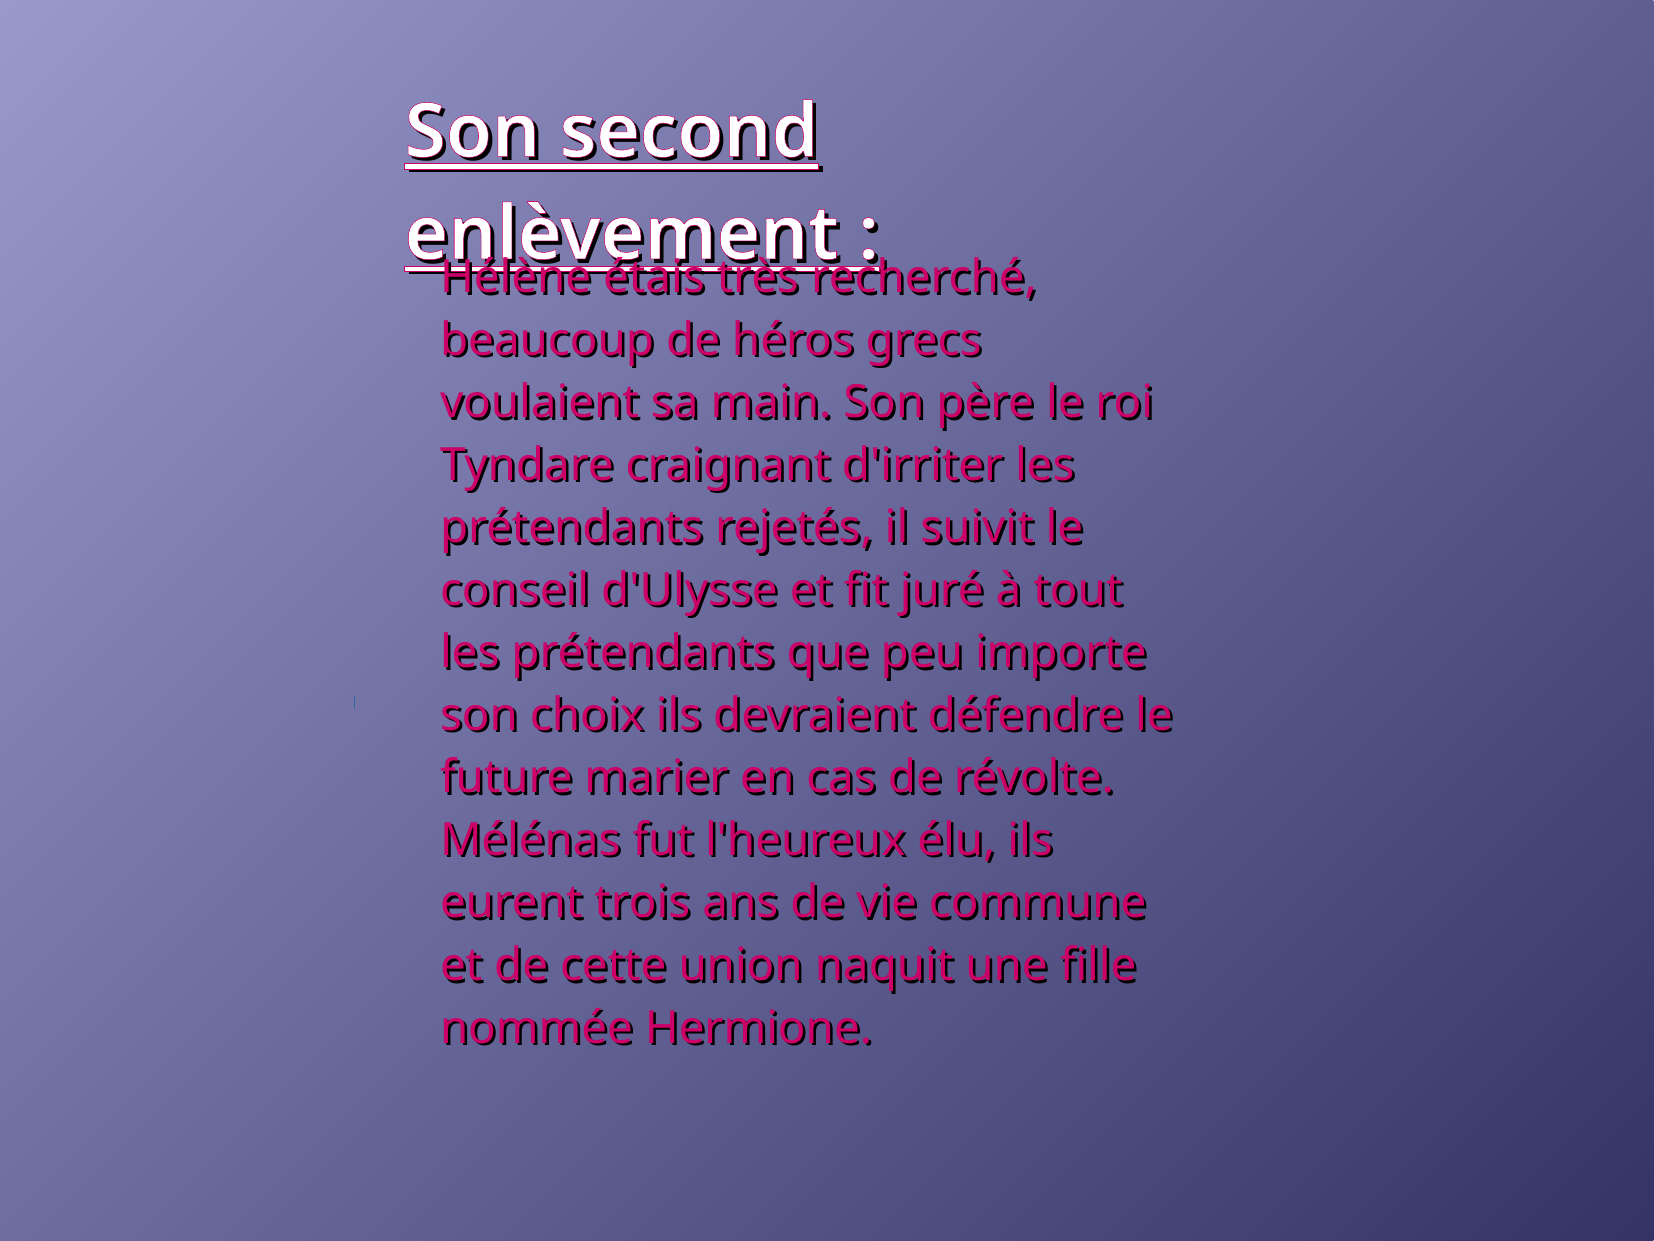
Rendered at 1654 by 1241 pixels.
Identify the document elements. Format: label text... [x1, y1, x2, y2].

text_box Son second enlèvement : [389, 69, 1276, 184]
text_box Hélène étais très recherché, beaucoup de héros grecs voulaient sa main. Son père le roi Tyndare craignant d'irriter les prétendants rejetés, il suivit le conseil d'Ulysse et fit juré à tout les prétendants que peu importe son choix ils devraient défendre le future marier en cas de révolte. Mélénas fut l'heureux élu, ils eurent trois ans de vie commune et de cette union naquit une fille nommée Hermione. [425, 236, 1193, 1163]
